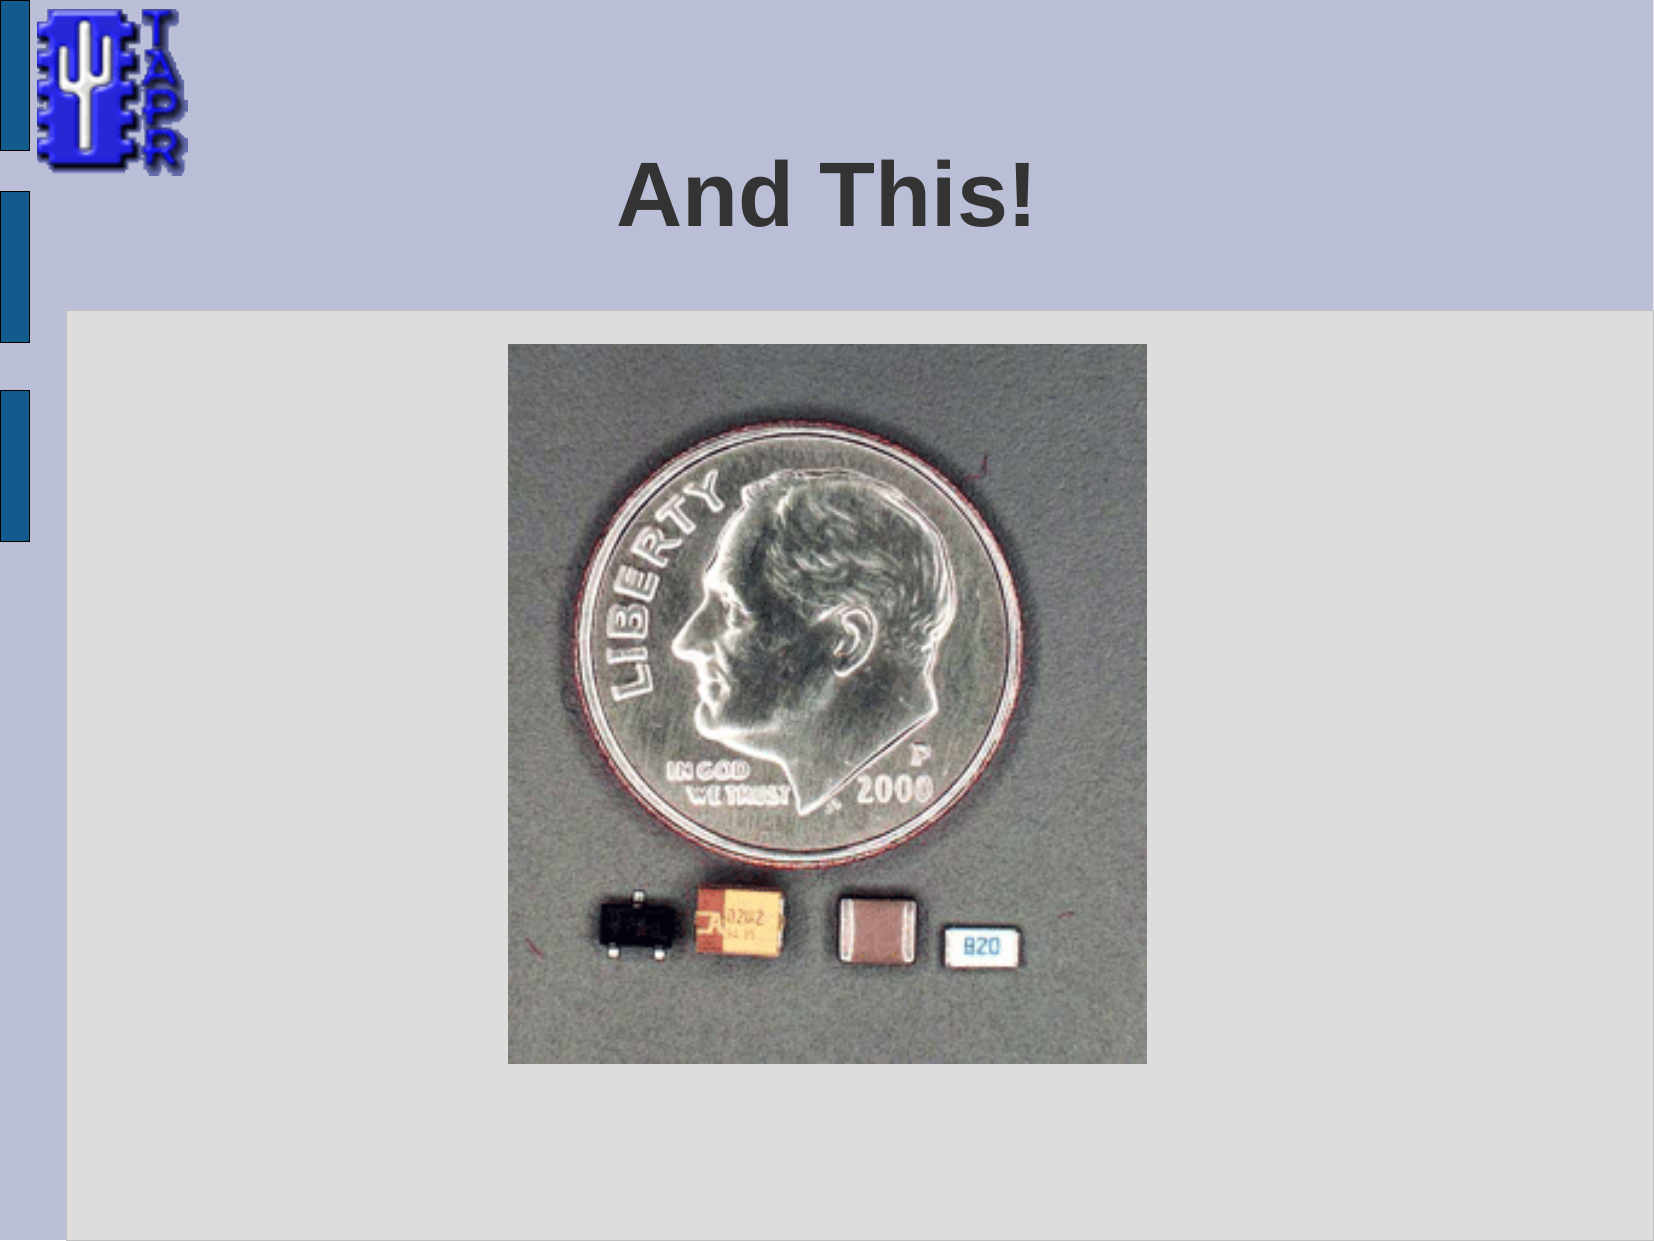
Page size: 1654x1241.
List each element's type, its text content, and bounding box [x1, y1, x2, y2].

title And This! [121, 91, 1534, 299]
picture [37, 9, 188, 176]
picture [508, 344, 1147, 1065]
